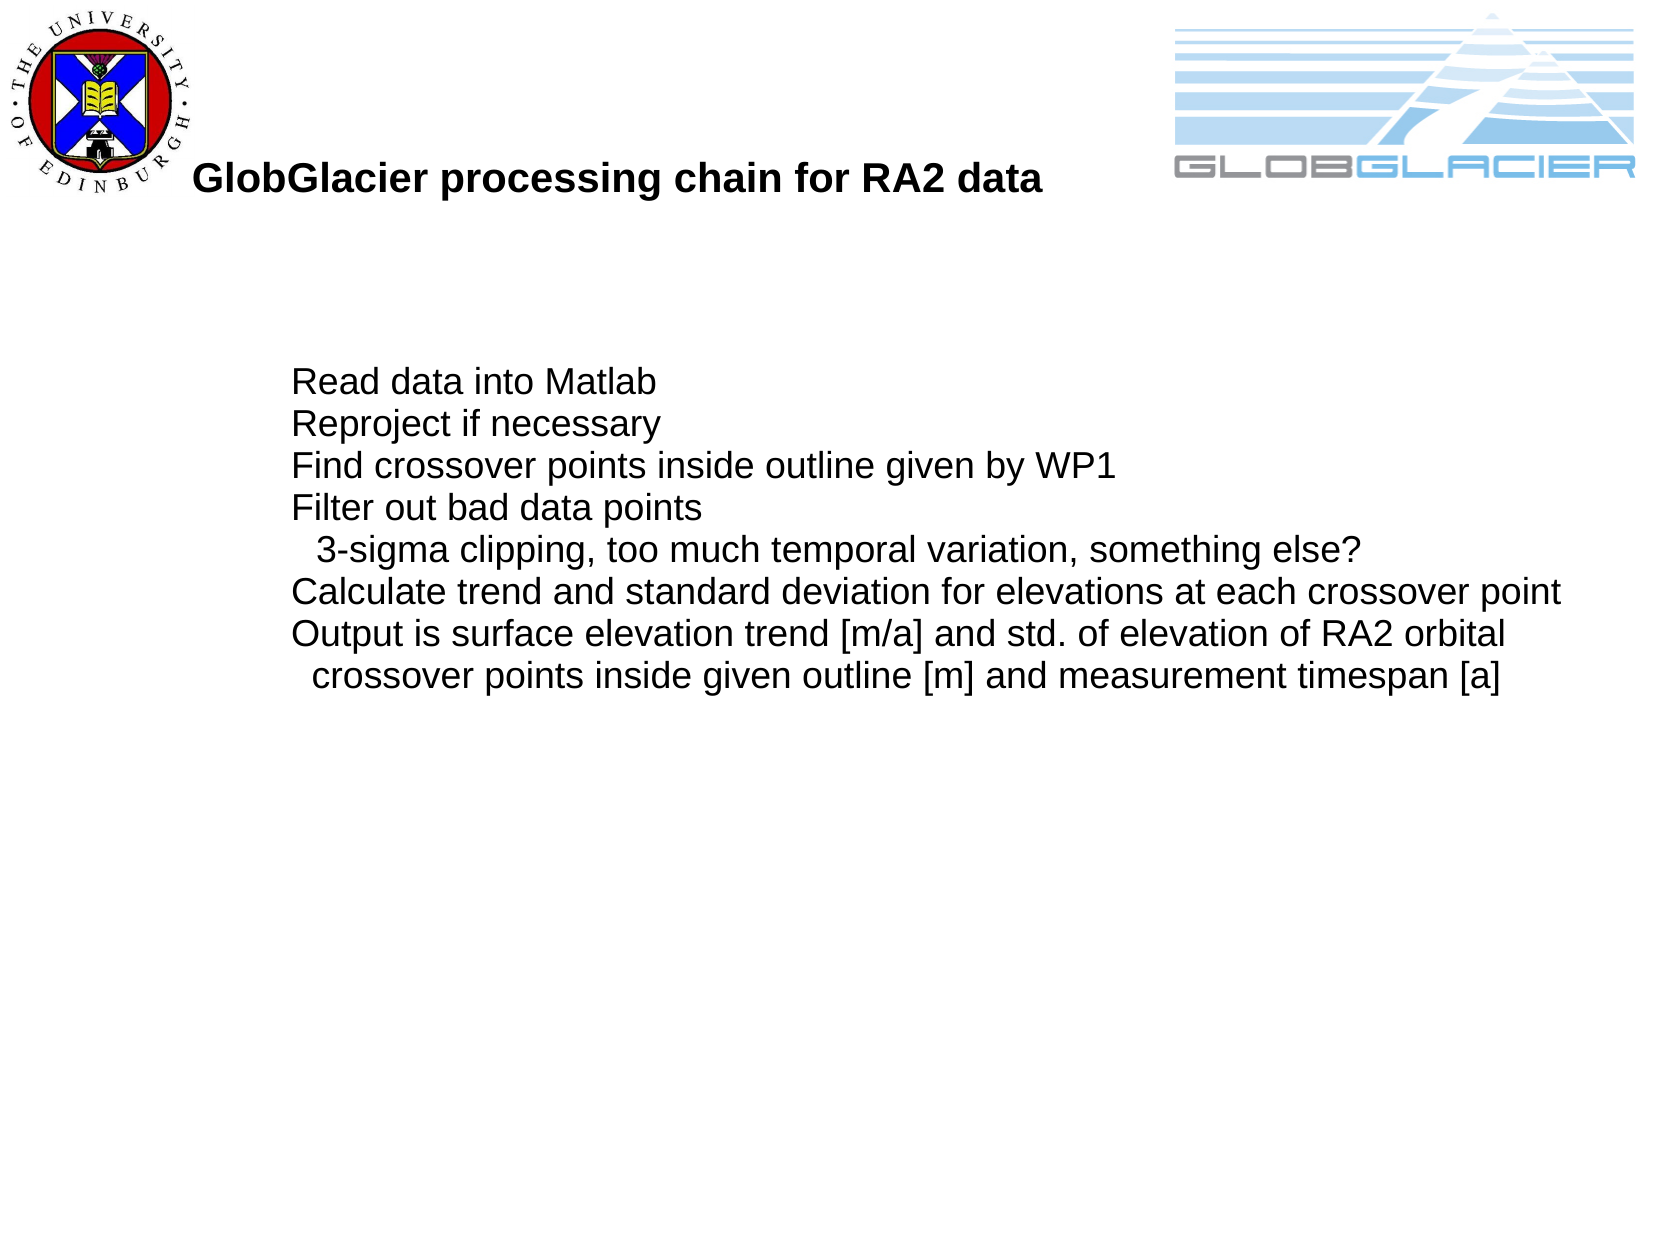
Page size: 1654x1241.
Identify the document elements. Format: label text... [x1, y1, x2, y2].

text_box Read data into Matlab Reproject if necessary Find crossover points inside outline given by WP1 Filter out bad data points 3-sigma clipping, too much temporal variation, something else? Calculate trend and standard deviation for elevations at each crossover point Output is surface elevation trend [m/a] and std. of elevation of RA2 orbital crossover points inside given outline [m] and measurement timespan [a] [265, 353, 1588, 815]
picture [6, 5, 195, 197]
text_box GlobGlacier processing chain for RA2 data [177, 147, 1059, 226]
picture [1139, 0, 1654, 188]
